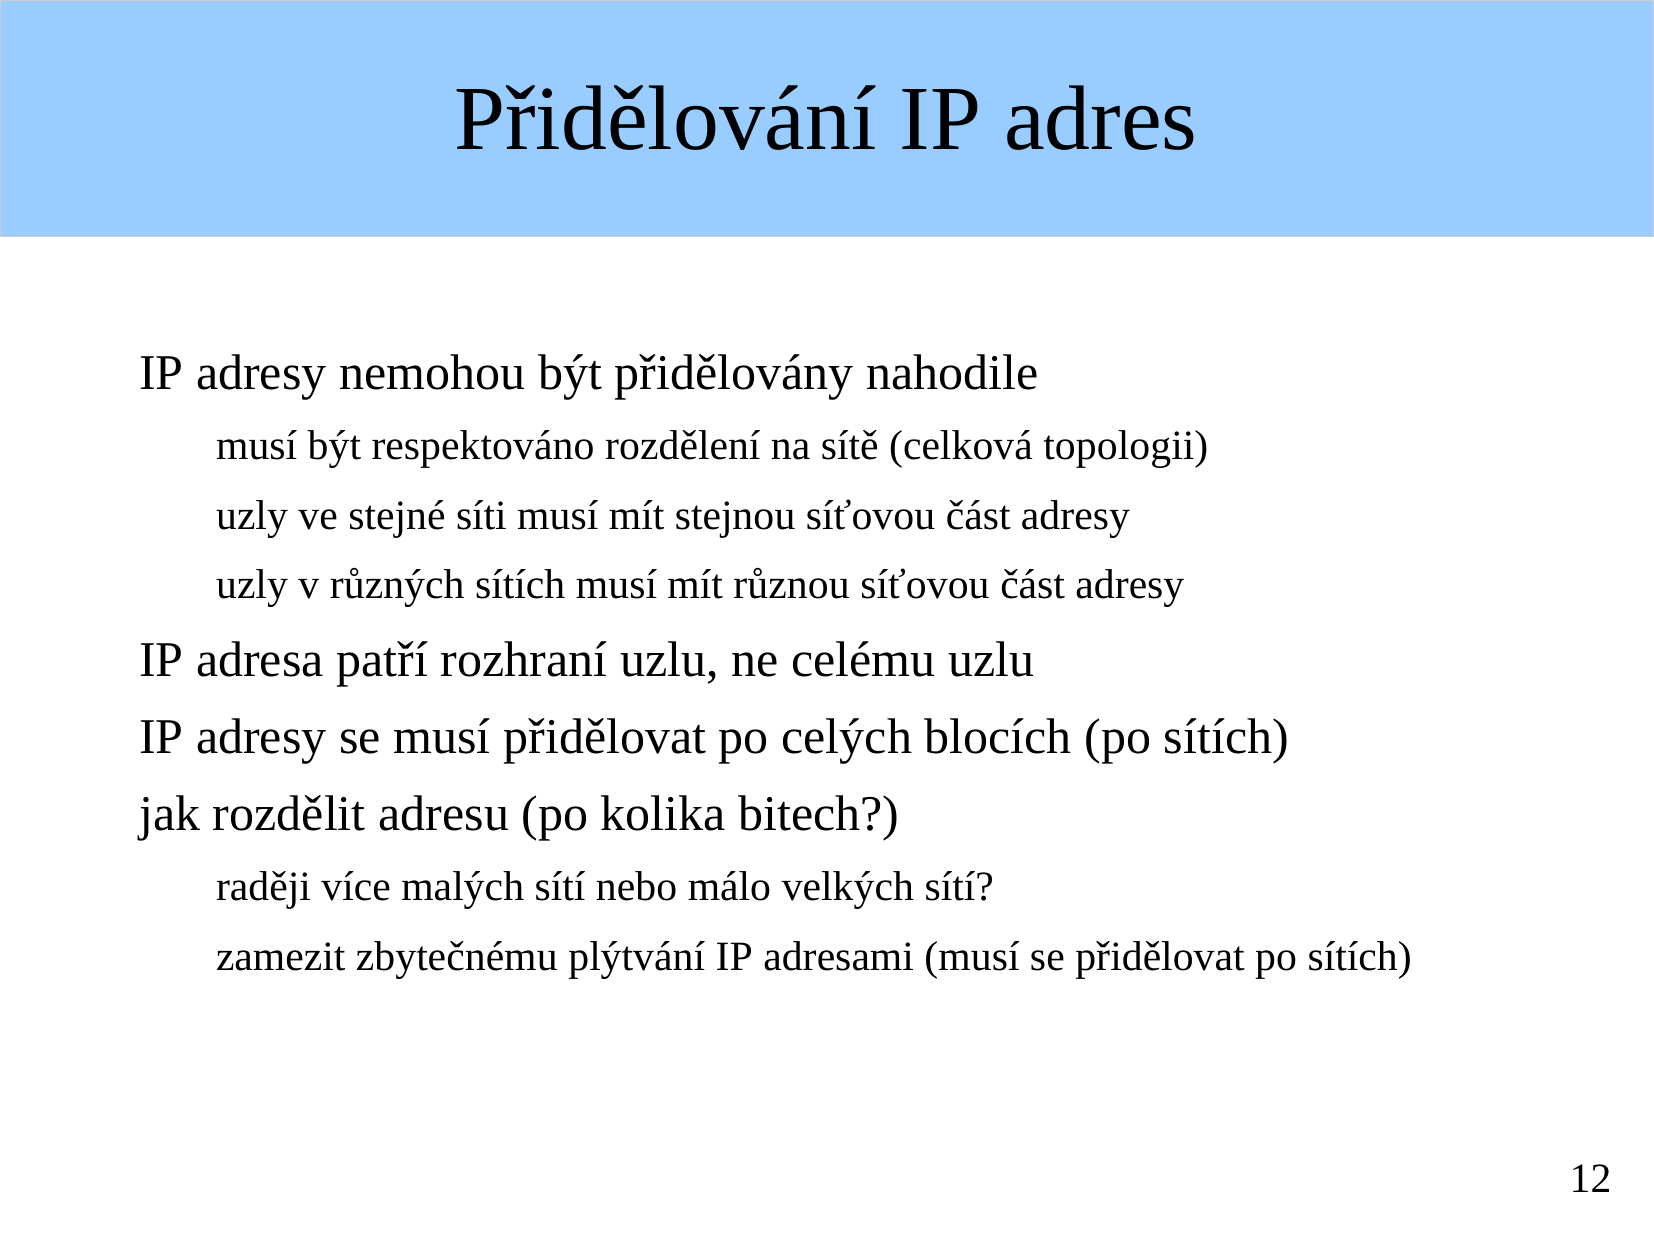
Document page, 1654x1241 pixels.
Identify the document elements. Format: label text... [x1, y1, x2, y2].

title Přidělování IP adres [0, 0, 1654, 237]
list IP adresy nemohou být přidělovány nahodile musí být respektováno rozdělení na sítě (celková topologii) uzly ve stejné síti musí mít stejnou síťovou část adresy uzly v různých sítích musí mít různou síťovou část adresy IP adresa patří rozhraní uzlu, ne celému uzlu IP adresy se musí přidělovat po celých blocích (po sítích) jak rozdělit adresu (po kolika bitech?) raději více malých sítí nebo málo velkých sítí? zamezit zbytečnému plýtvání IP adresami (musí se přidělovat po sítích) [121, 344, 1566, 1152]
